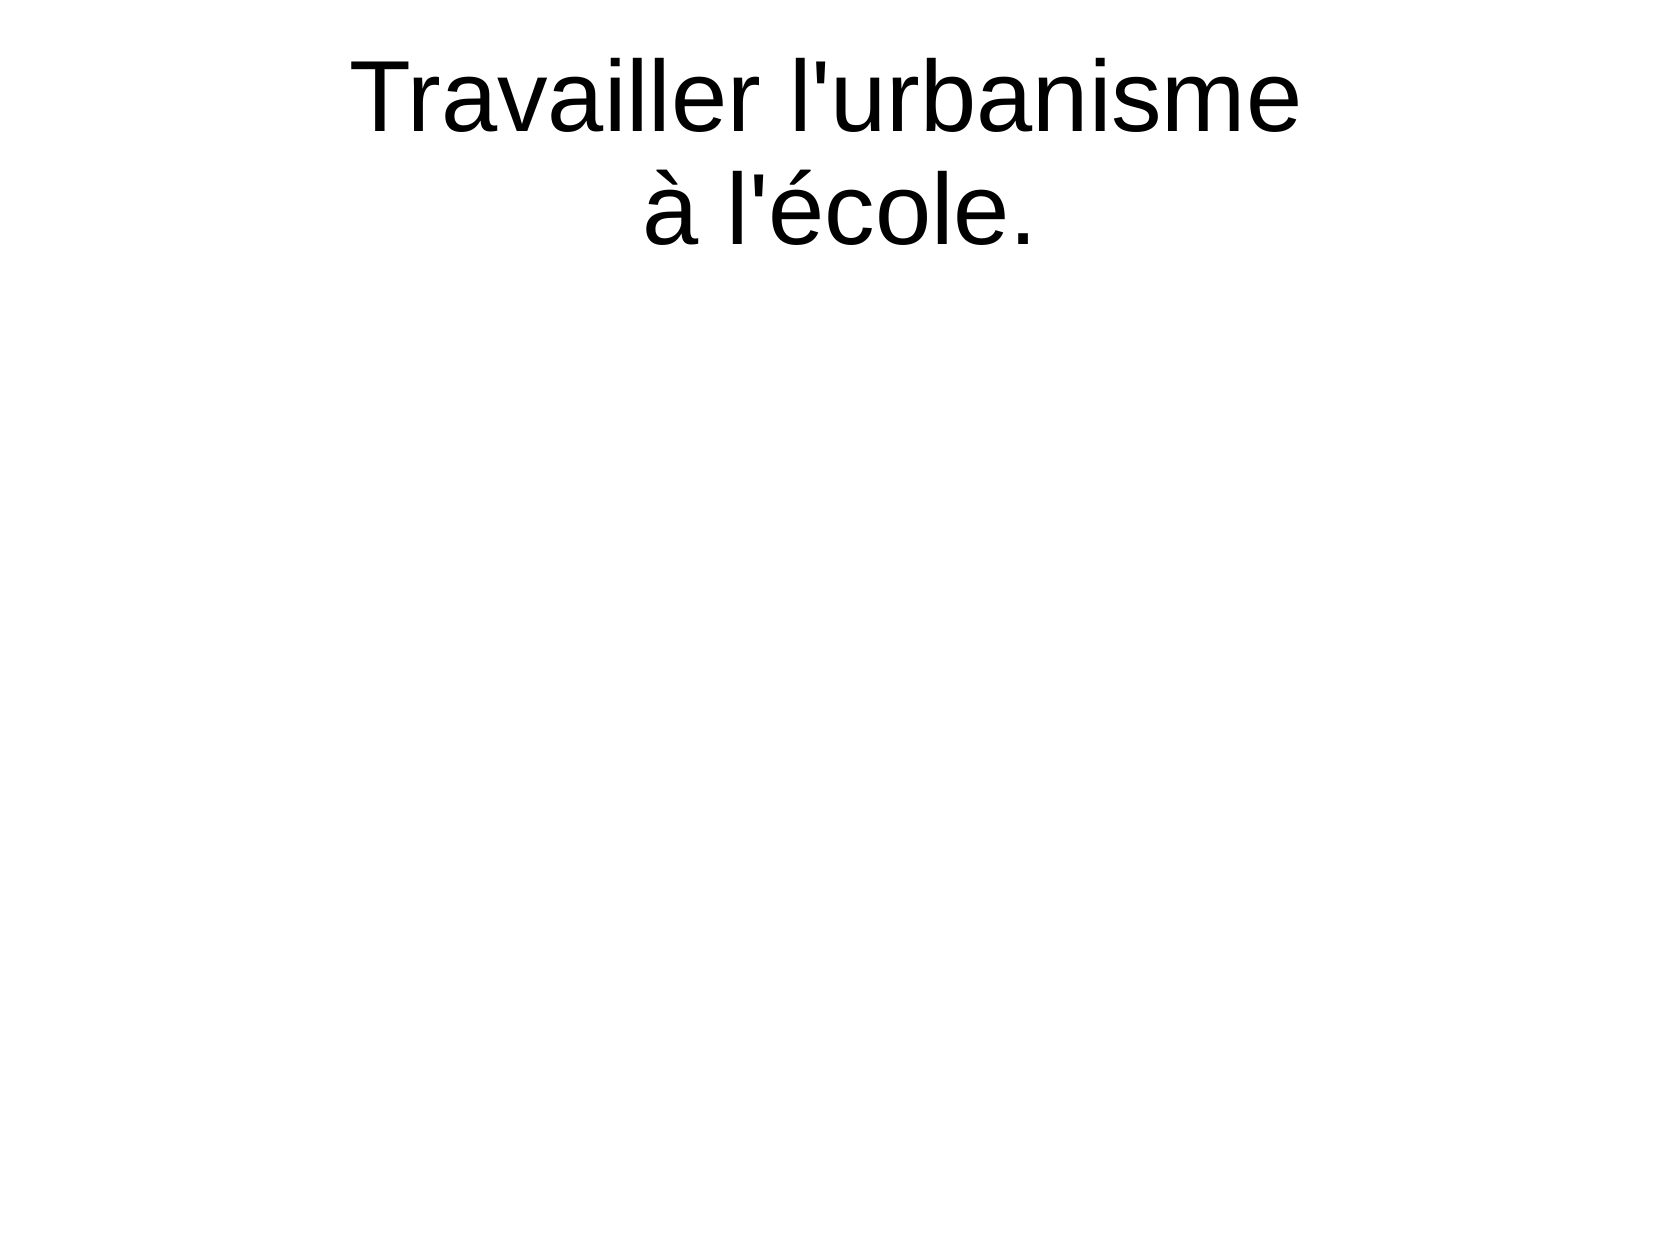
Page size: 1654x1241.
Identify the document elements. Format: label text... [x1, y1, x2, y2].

title Travailler l'urbanisme à l'école. [82, 39, 1571, 266]
